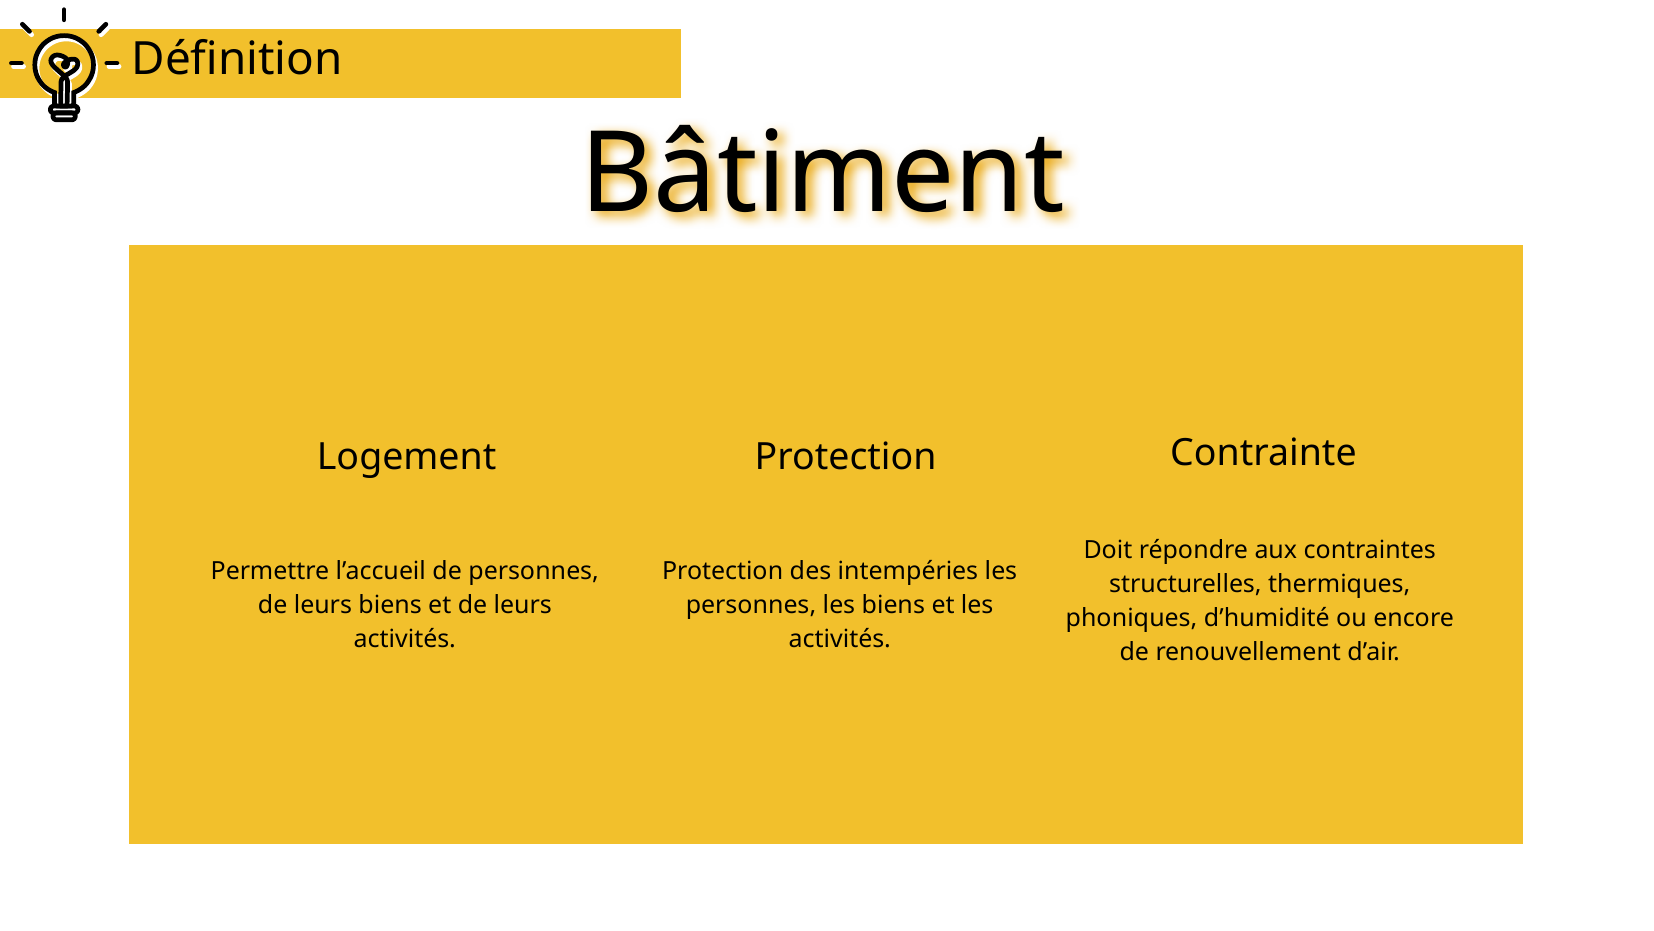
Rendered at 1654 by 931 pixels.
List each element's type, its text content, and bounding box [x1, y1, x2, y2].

title Protection [688, 429, 1004, 481]
text_box Permettre l’accueil de personnes, de leurs biens et de leurs activités. [210, 484, 601, 723]
text_box Protection des intempéries les personnes, les biens et les activités. [645, 484, 1036, 723]
title Définition [131, 16, 578, 97]
title Bâtiment [265, 88, 1381, 248]
title Logement [249, 429, 565, 481]
title Contrainte [1106, 425, 1422, 477]
text_box Doit répondre aux contraintes structurelles, thermiques, phoniques, d’humidité ou encore de renouvellement d’air. [1065, 480, 1456, 719]
